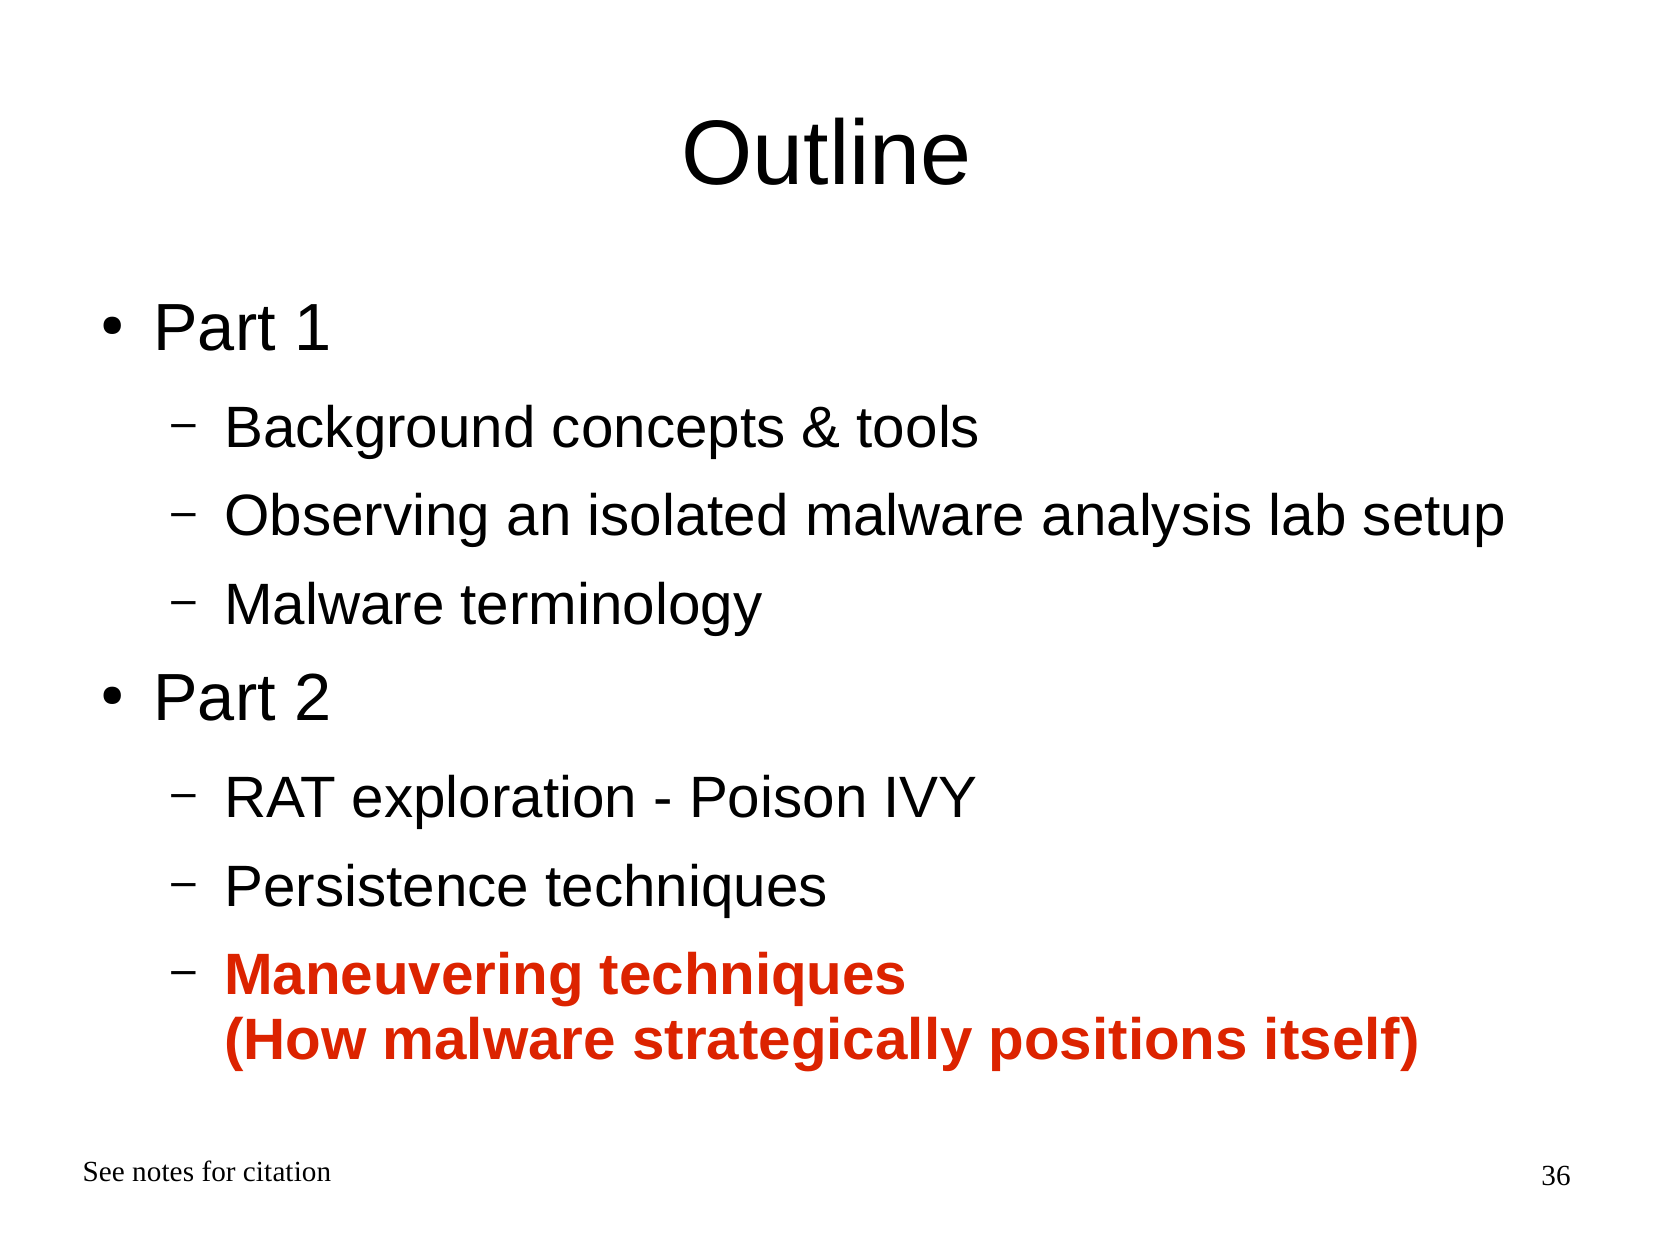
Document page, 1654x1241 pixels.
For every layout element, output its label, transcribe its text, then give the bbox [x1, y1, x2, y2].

title Outline [82, 49, 1571, 257]
list Part 1 Background concepts & tools Observing an isolated malware analysis lab setup Malware terminology Part 2 RAT exploration - Poison IVY Persistence techniques Maneuvering techniques (How malware strategically positions itself) [82, 290, 1576, 1126]
